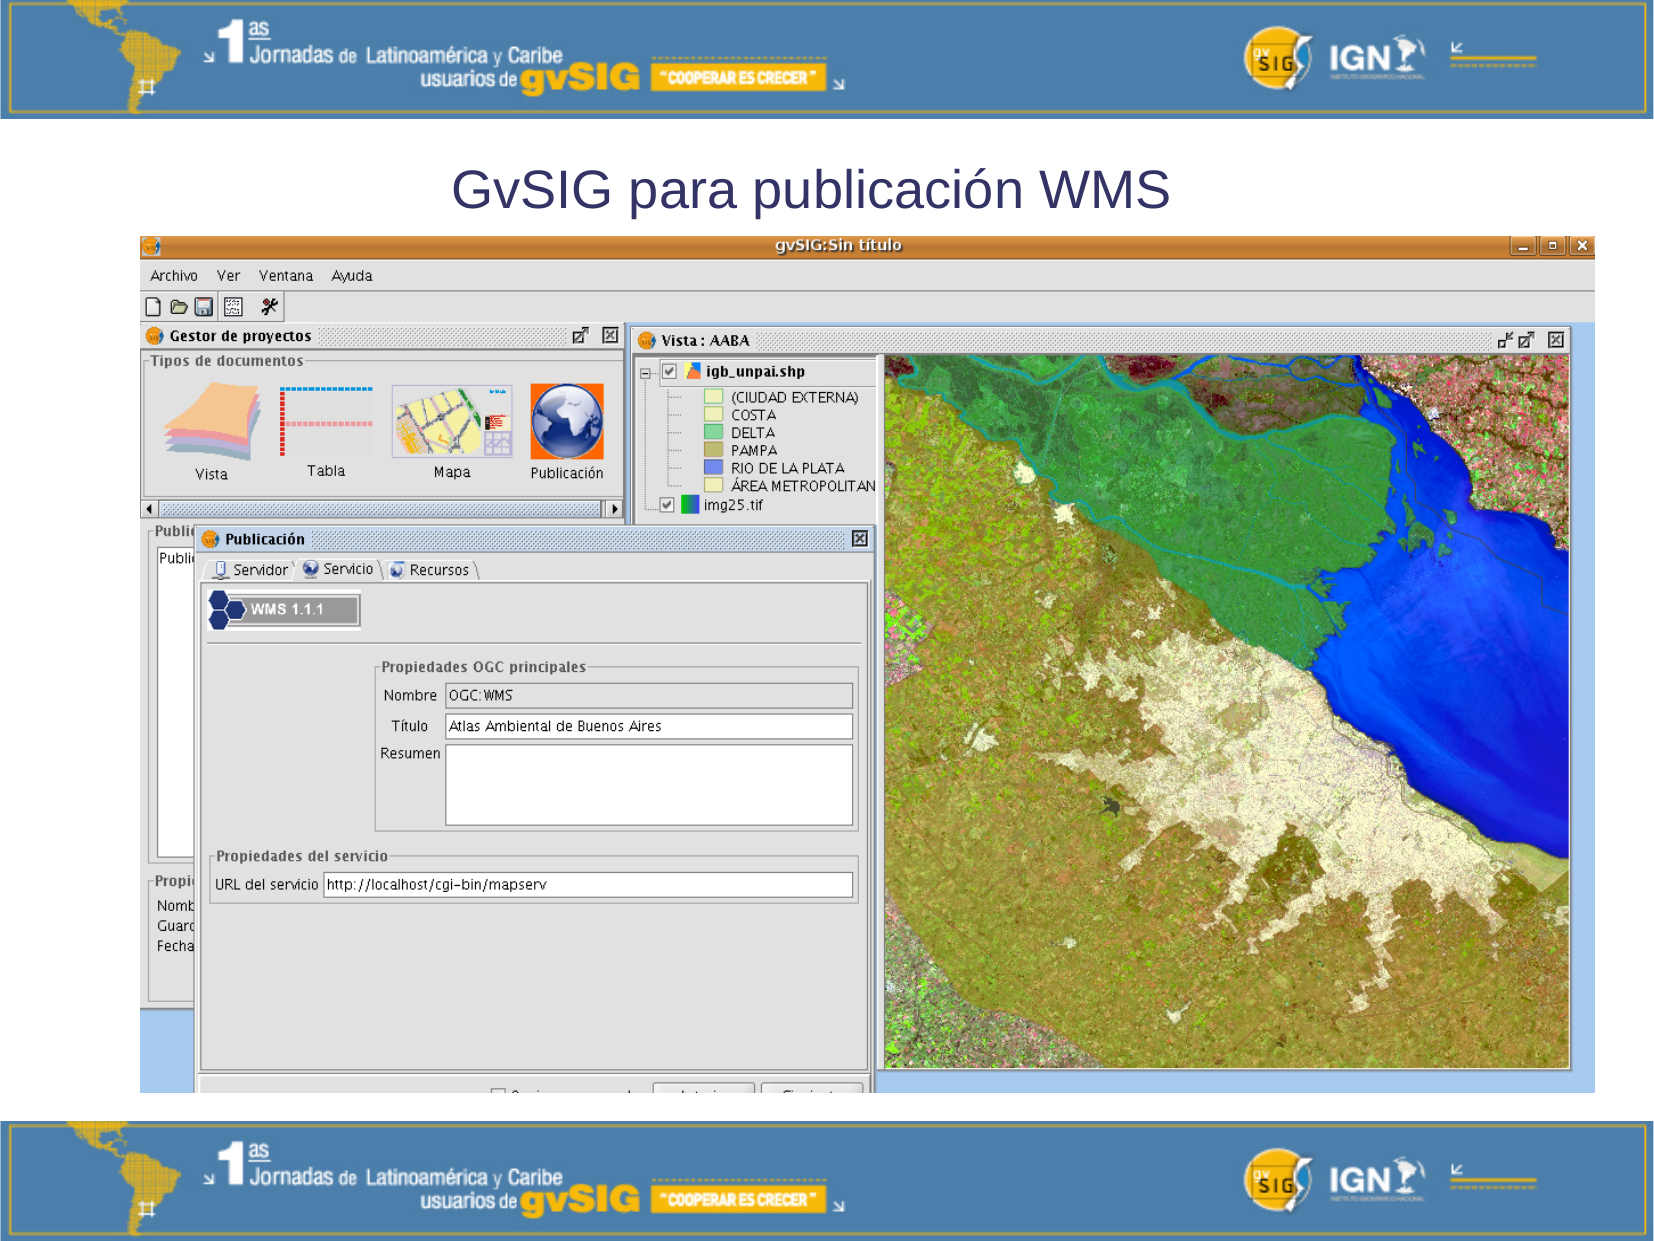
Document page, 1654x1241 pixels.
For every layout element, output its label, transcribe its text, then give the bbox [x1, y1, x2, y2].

picture [0, 1121, 1654, 1241]
picture [140, 236, 1595, 1093]
text_box GvSIG para publicación WMS [118, 144, 1506, 296]
picture [0, 0, 1654, 119]
